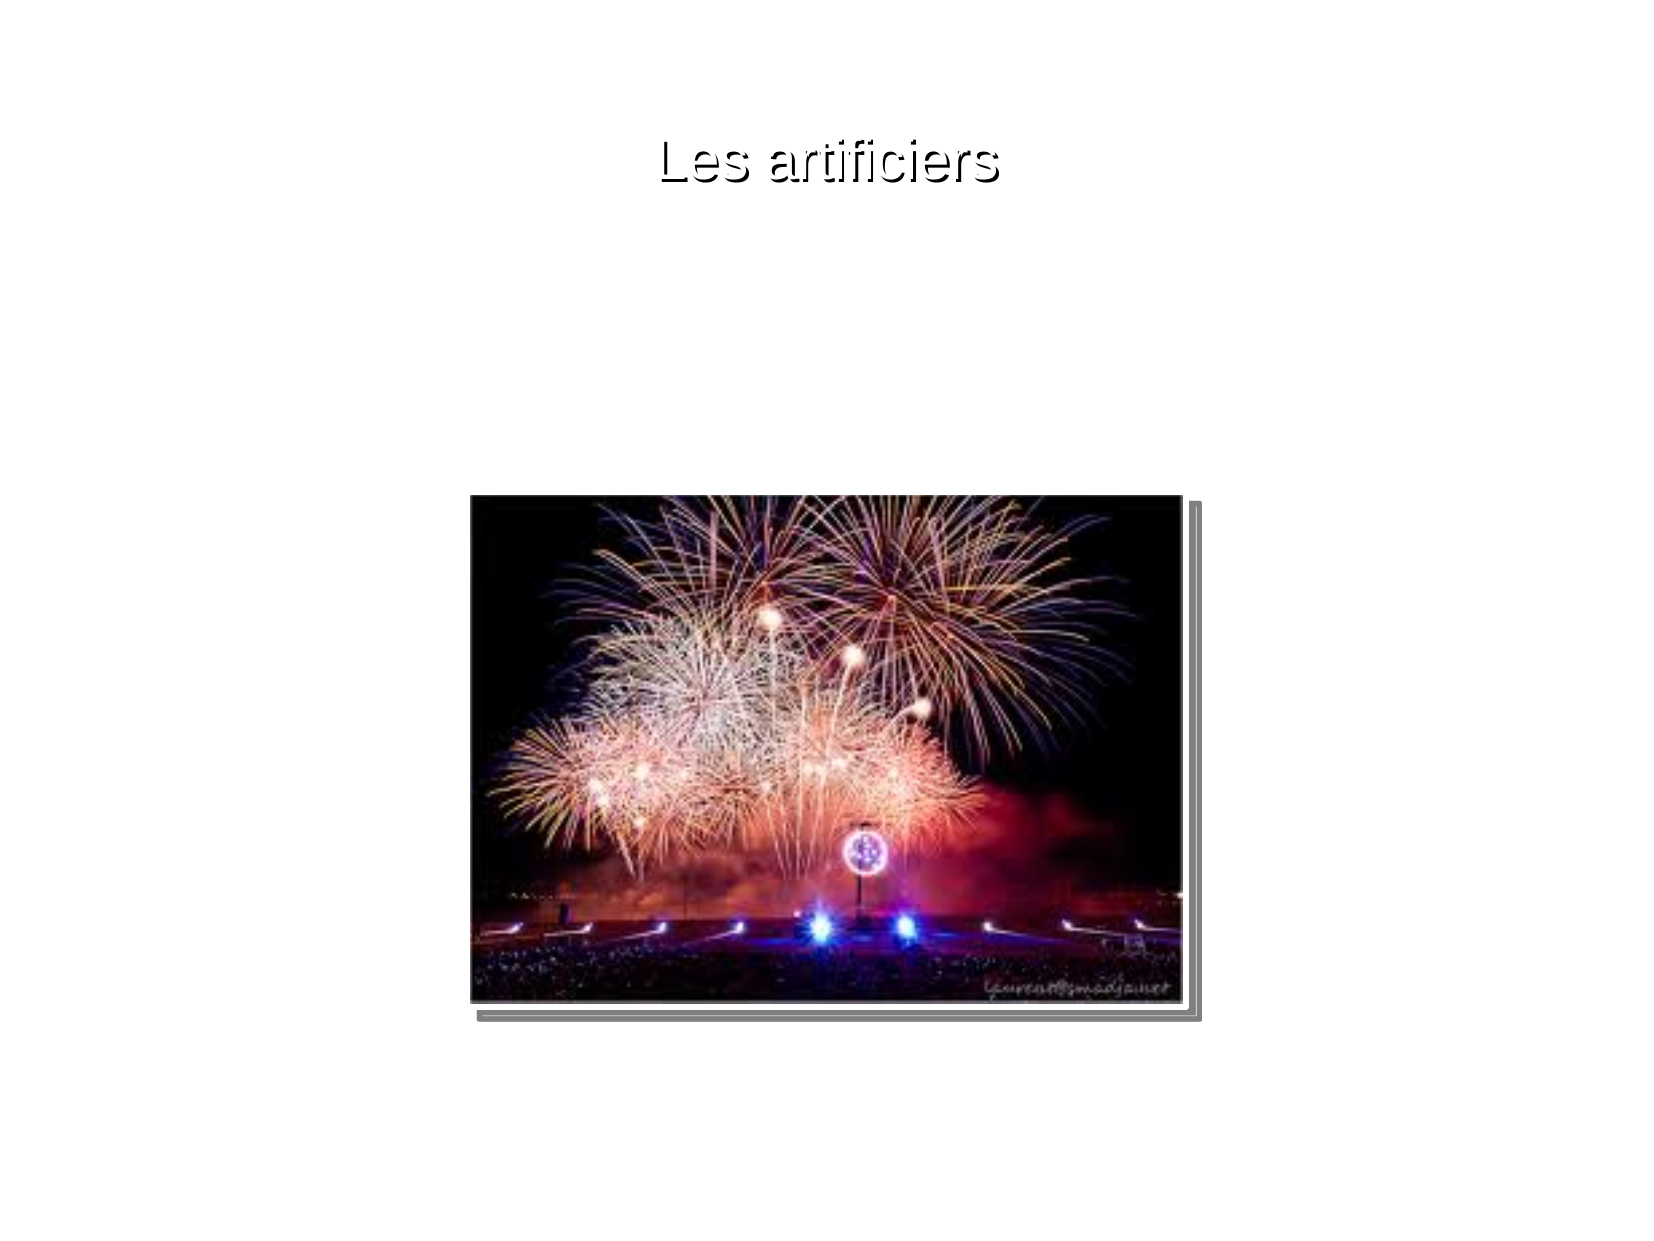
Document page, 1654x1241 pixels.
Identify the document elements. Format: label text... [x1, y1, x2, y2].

text_box Les artificiers [330, 119, 1323, 349]
picture [470, 494, 1184, 1004]
